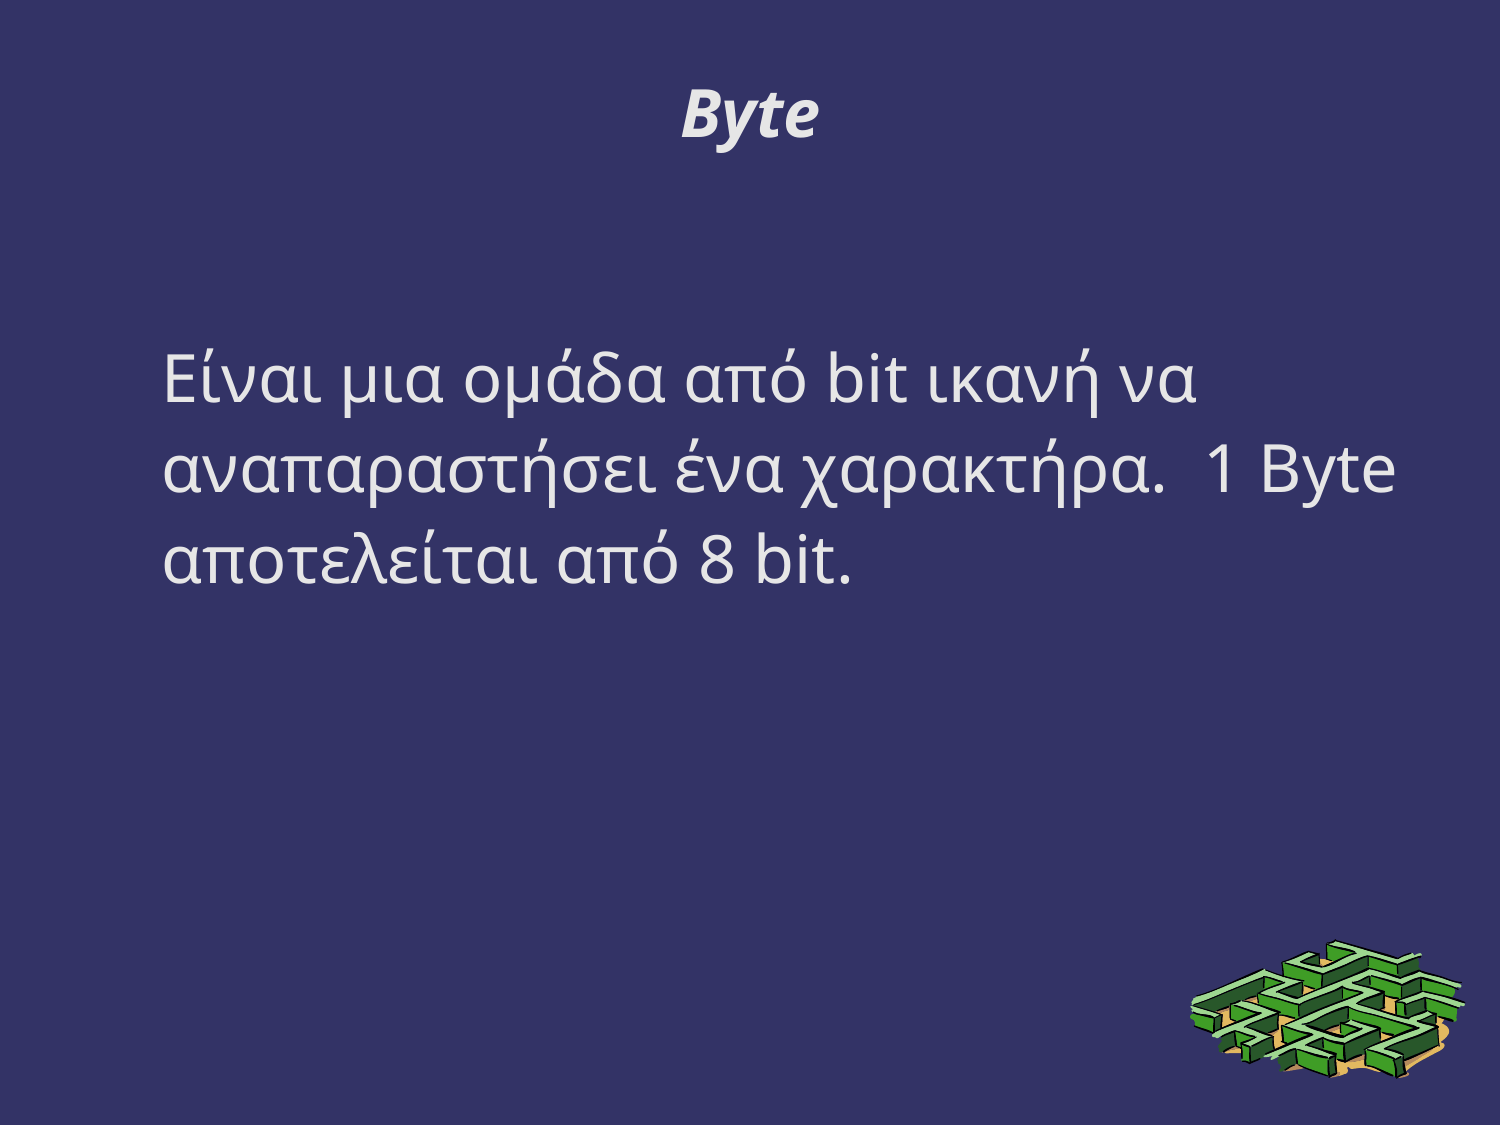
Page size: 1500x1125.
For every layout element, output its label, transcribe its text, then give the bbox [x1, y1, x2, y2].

title Byte [110, 17, 1392, 206]
list Είναι μια ομάδα από bit ικανή να αναπαραστήσει ένα χαρακτήρα. 1 Byte αποτελείται από 8 bit. [161, 330, 1424, 1040]
